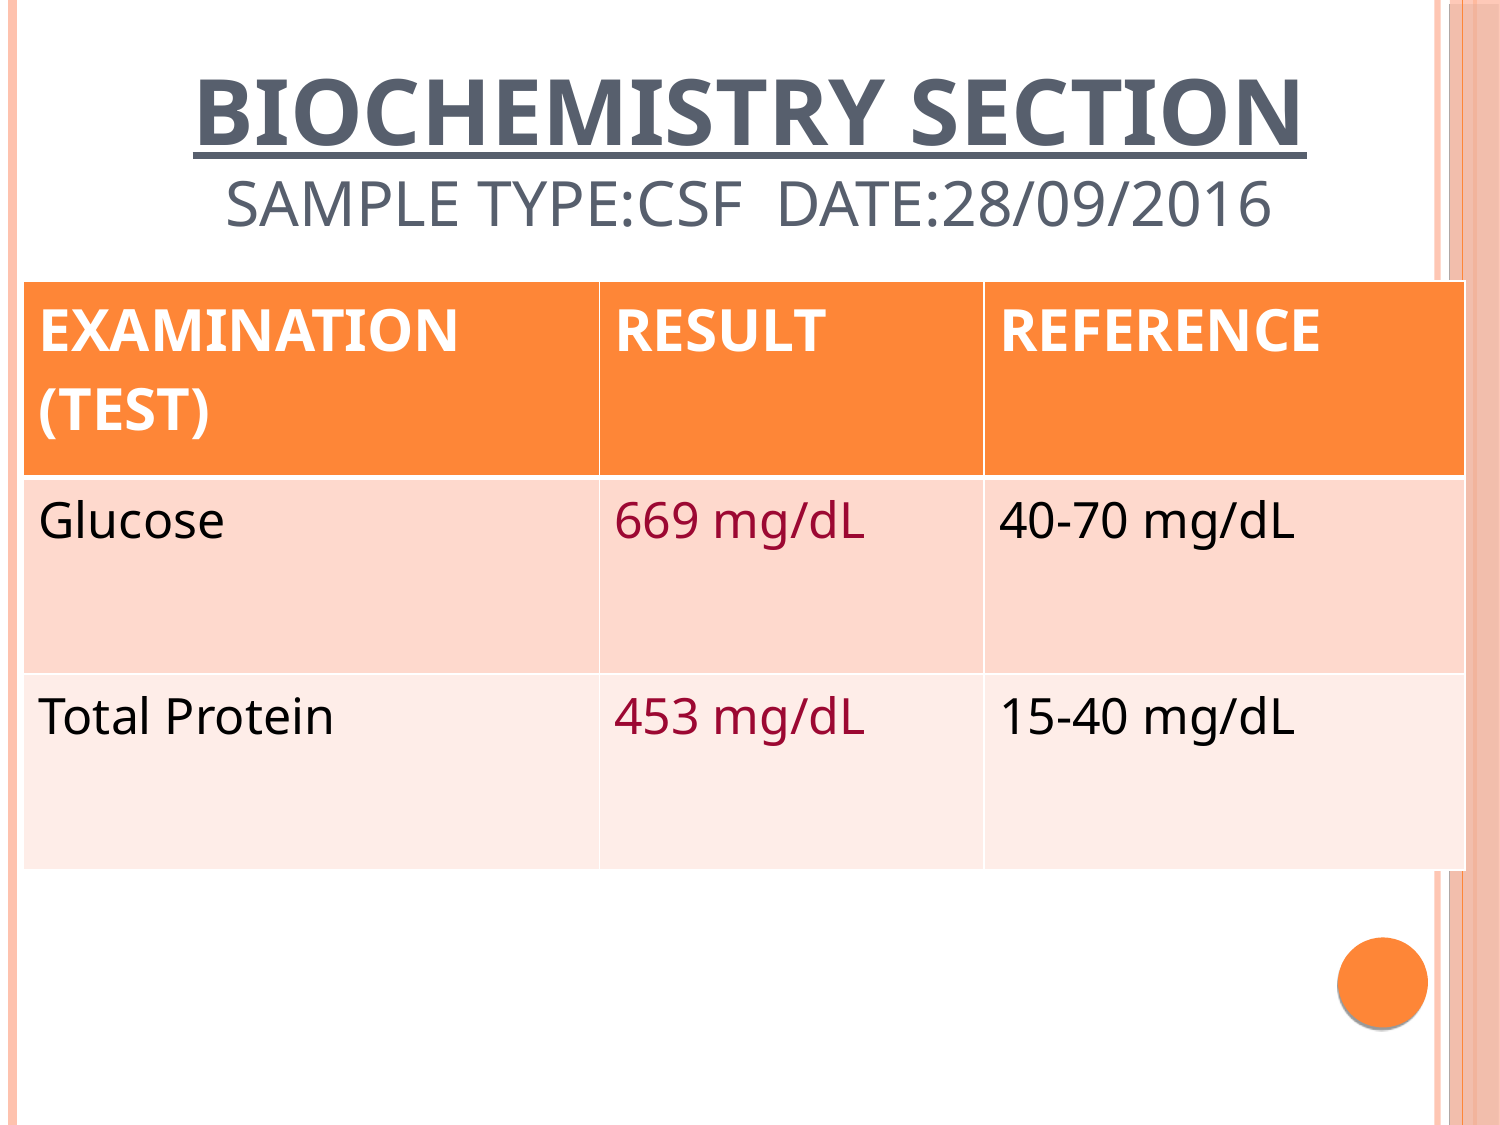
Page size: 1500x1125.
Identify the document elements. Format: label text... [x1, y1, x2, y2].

title BIOCHEMISTRY SECTION SAMPLE TYPE:CSF DATE:28/09/2016 [0, 0, 1500, 247]
table_cell 15-40 mg/dL [985, 675, 1464, 869]
table_header REFERENCE [985, 282, 1464, 475]
table_cell 40-70 mg/dL [985, 480, 1464, 673]
table_cell 453 mg/dL [600, 675, 983, 869]
table_header EXAMINATION (TEST) [24, 282, 599, 475]
table_cell Total Protein [24, 675, 599, 869]
table_cell 669 mg/dL [600, 480, 983, 673]
table_cell Glucose [24, 480, 599, 673]
table_header RESULT [600, 282, 983, 475]
